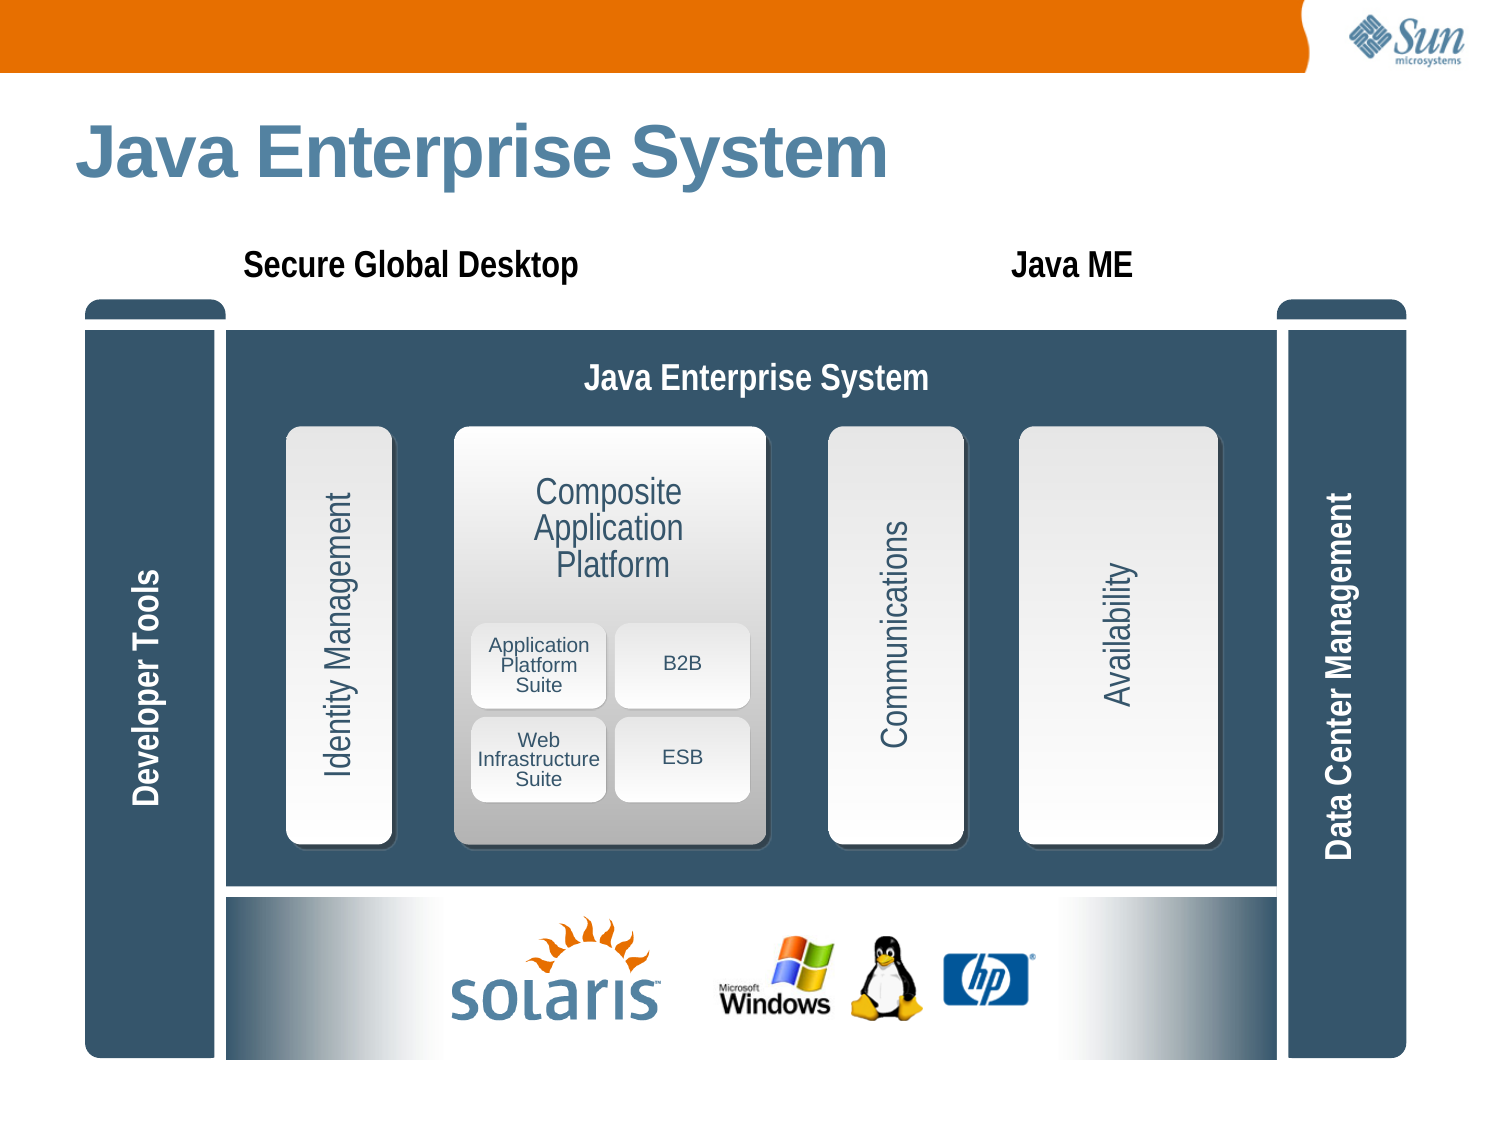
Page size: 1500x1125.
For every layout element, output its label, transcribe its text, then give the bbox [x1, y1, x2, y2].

text_box Availability [1019, 426, 1219, 845]
picture [0, 0, 1500, 73]
picture [226, 897, 665, 1060]
text_box Secure Global Desktop [243, 248, 581, 292]
text_box Application Platform Suite [488, 636, 590, 700]
text_box Data Center Management [1322, 490, 1366, 862]
text_box Identity Management [286, 426, 393, 845]
picture [713, 935, 840, 1020]
picture [936, 944, 1040, 1014]
text_box Java Enterprise System [362, 345, 1151, 414]
text_box Communications [828, 426, 964, 845]
text_box Java ME [1011, 248, 1134, 292]
text_box [76, 299, 1414, 1069]
text_box Composite Application Platform [533, 474, 694, 592]
picture [848, 932, 926, 1024]
title Java Enterprise System [75, 116, 1438, 221]
text_box Developer Tools [129, 567, 173, 808]
text_box B2B [663, 654, 703, 678]
text_box Web Infrastructure Suite [477, 731, 601, 795]
text_box ESB [662, 749, 704, 773]
picture [1054, 897, 1276, 1060]
